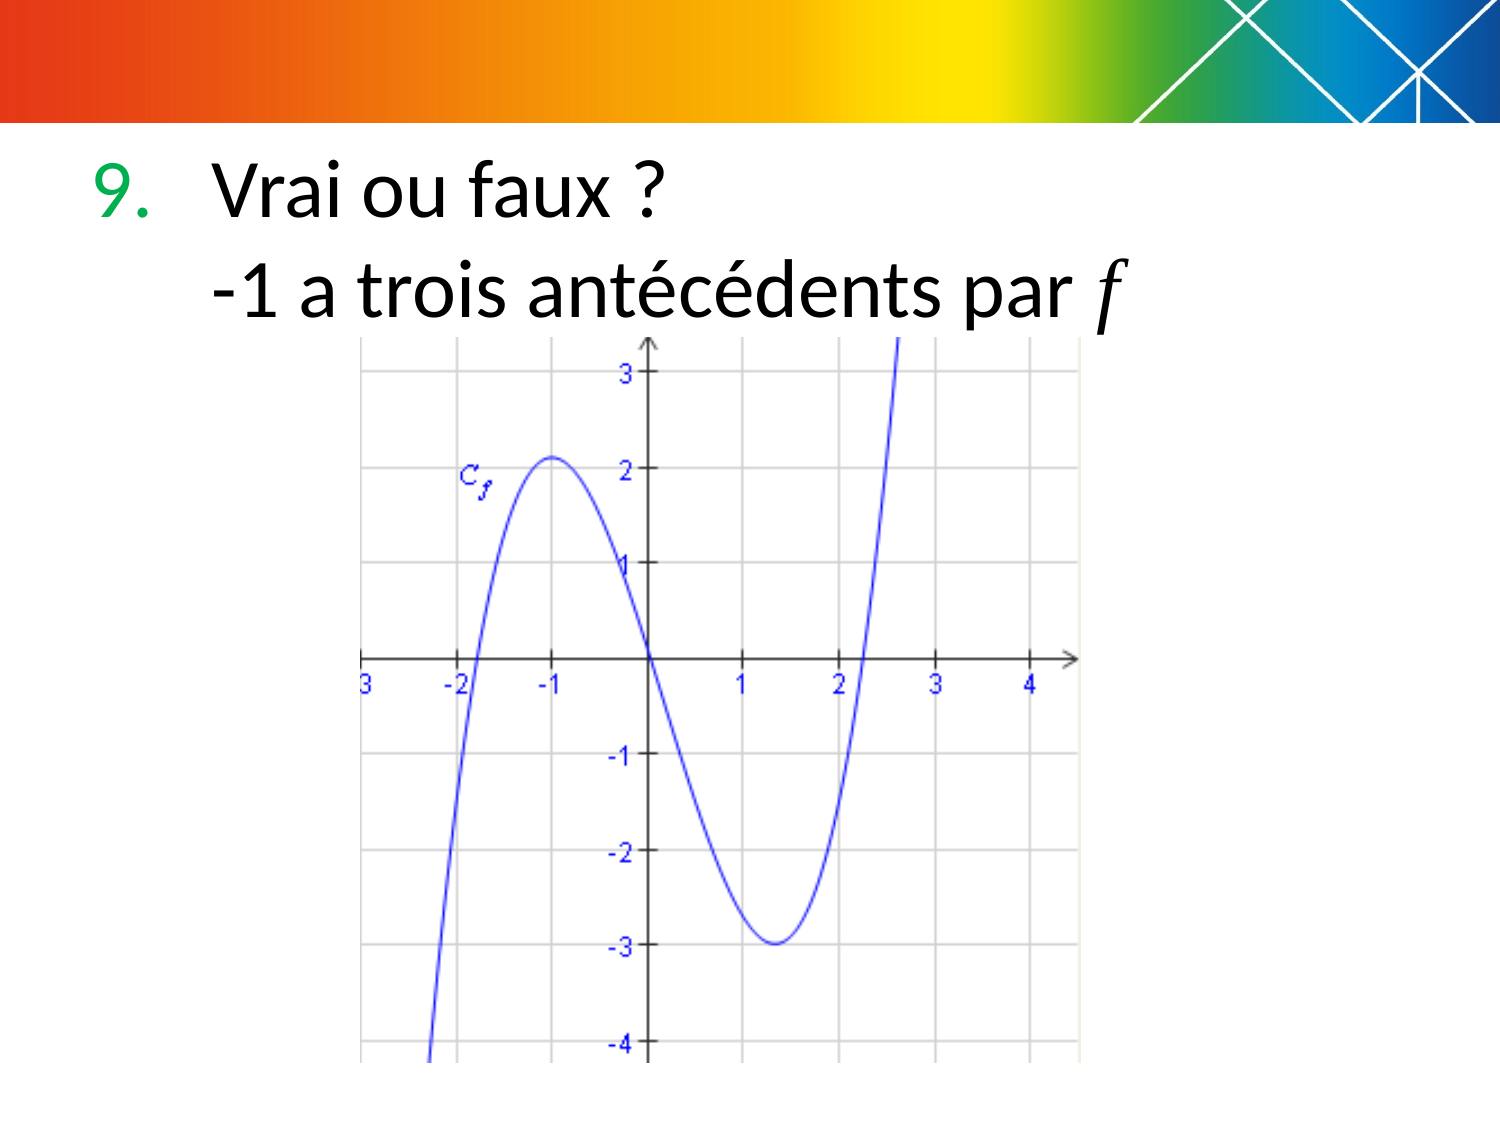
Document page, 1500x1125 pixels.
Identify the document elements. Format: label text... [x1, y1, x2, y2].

picture [0, 0, 1359, 123]
title Vrai ou faux ? -1 a trois antécédents par f [75, 126, 1426, 342]
picture [1340, 0, 1500, 123]
picture [360, 337, 1081, 1063]
